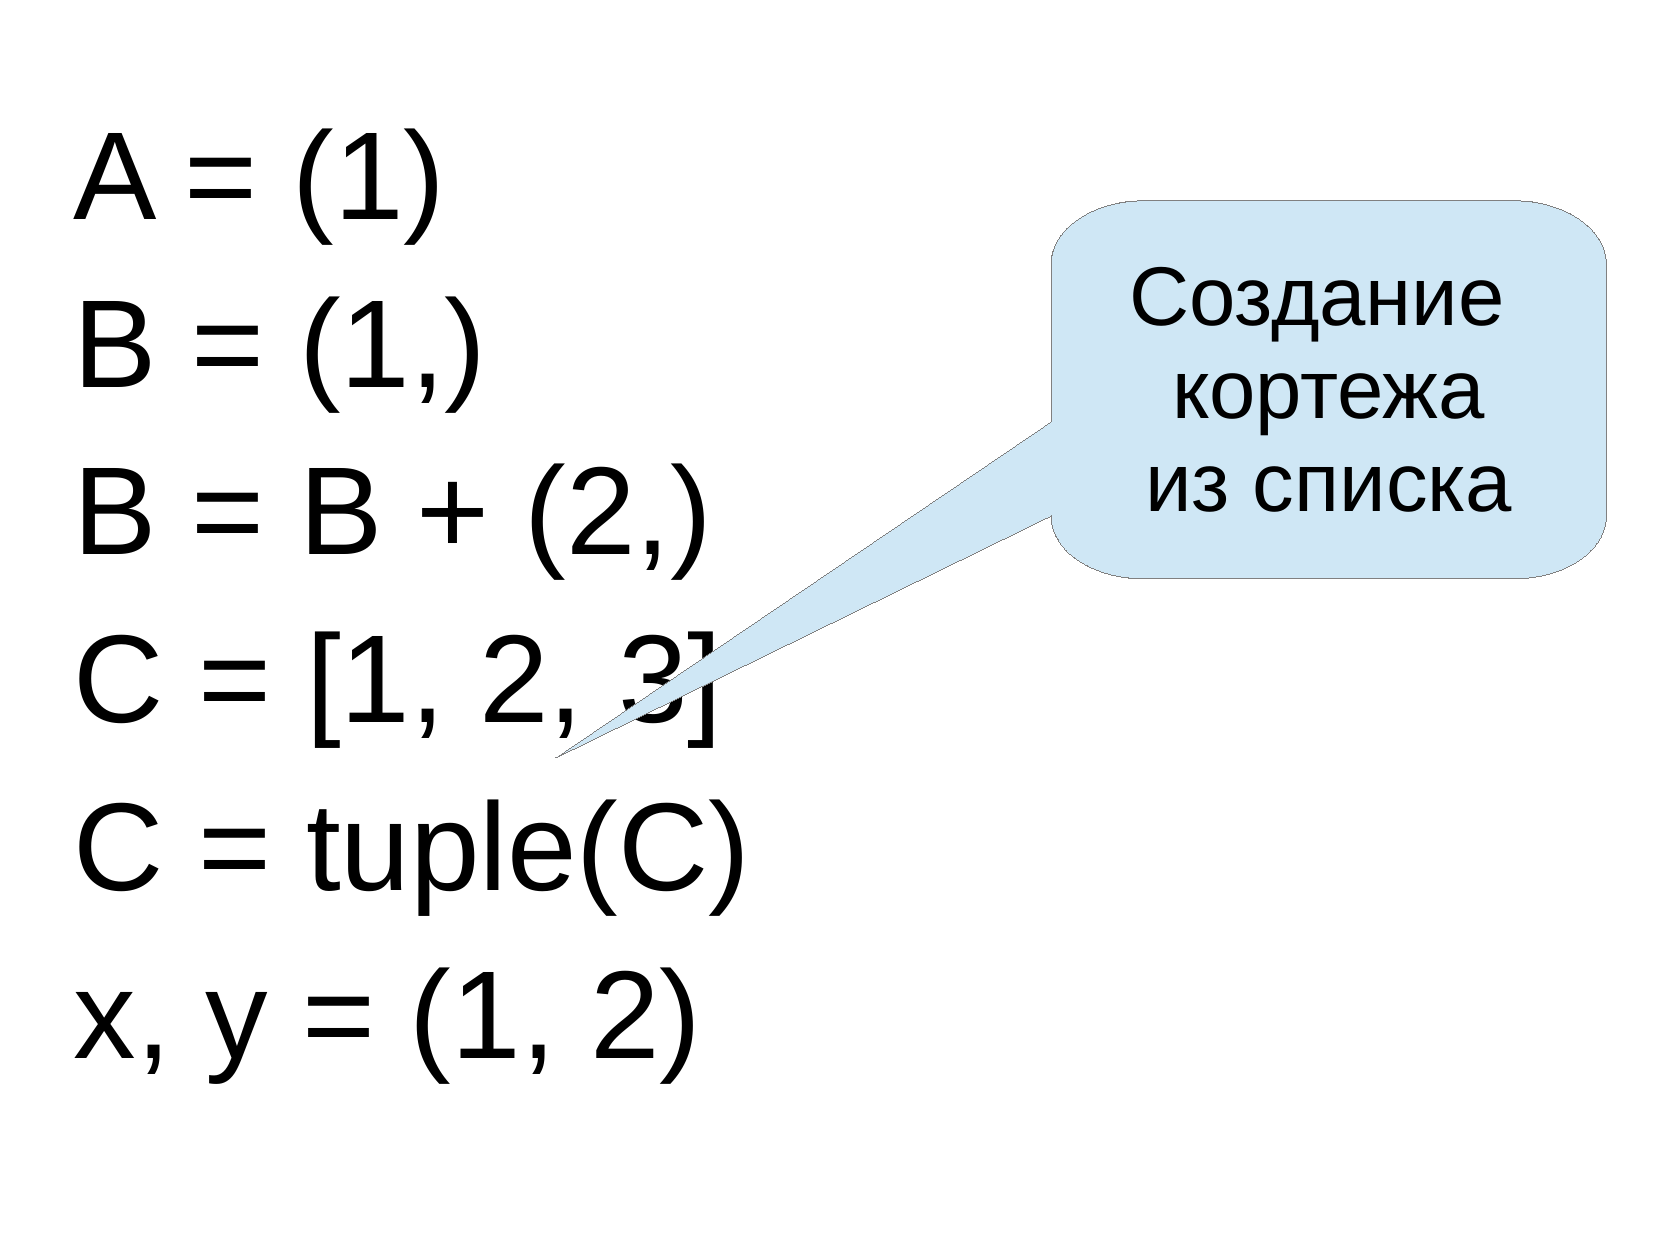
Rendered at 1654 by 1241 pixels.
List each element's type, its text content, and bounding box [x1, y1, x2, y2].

text_box Создание кортежа из списка [555, 200, 1607, 758]
text_box A = (1) B = (1,) B = B + (2,) C = [1, 2, 3] C = tuple(C) x, y = (1, 2) [59, 70, 1583, 1065]
